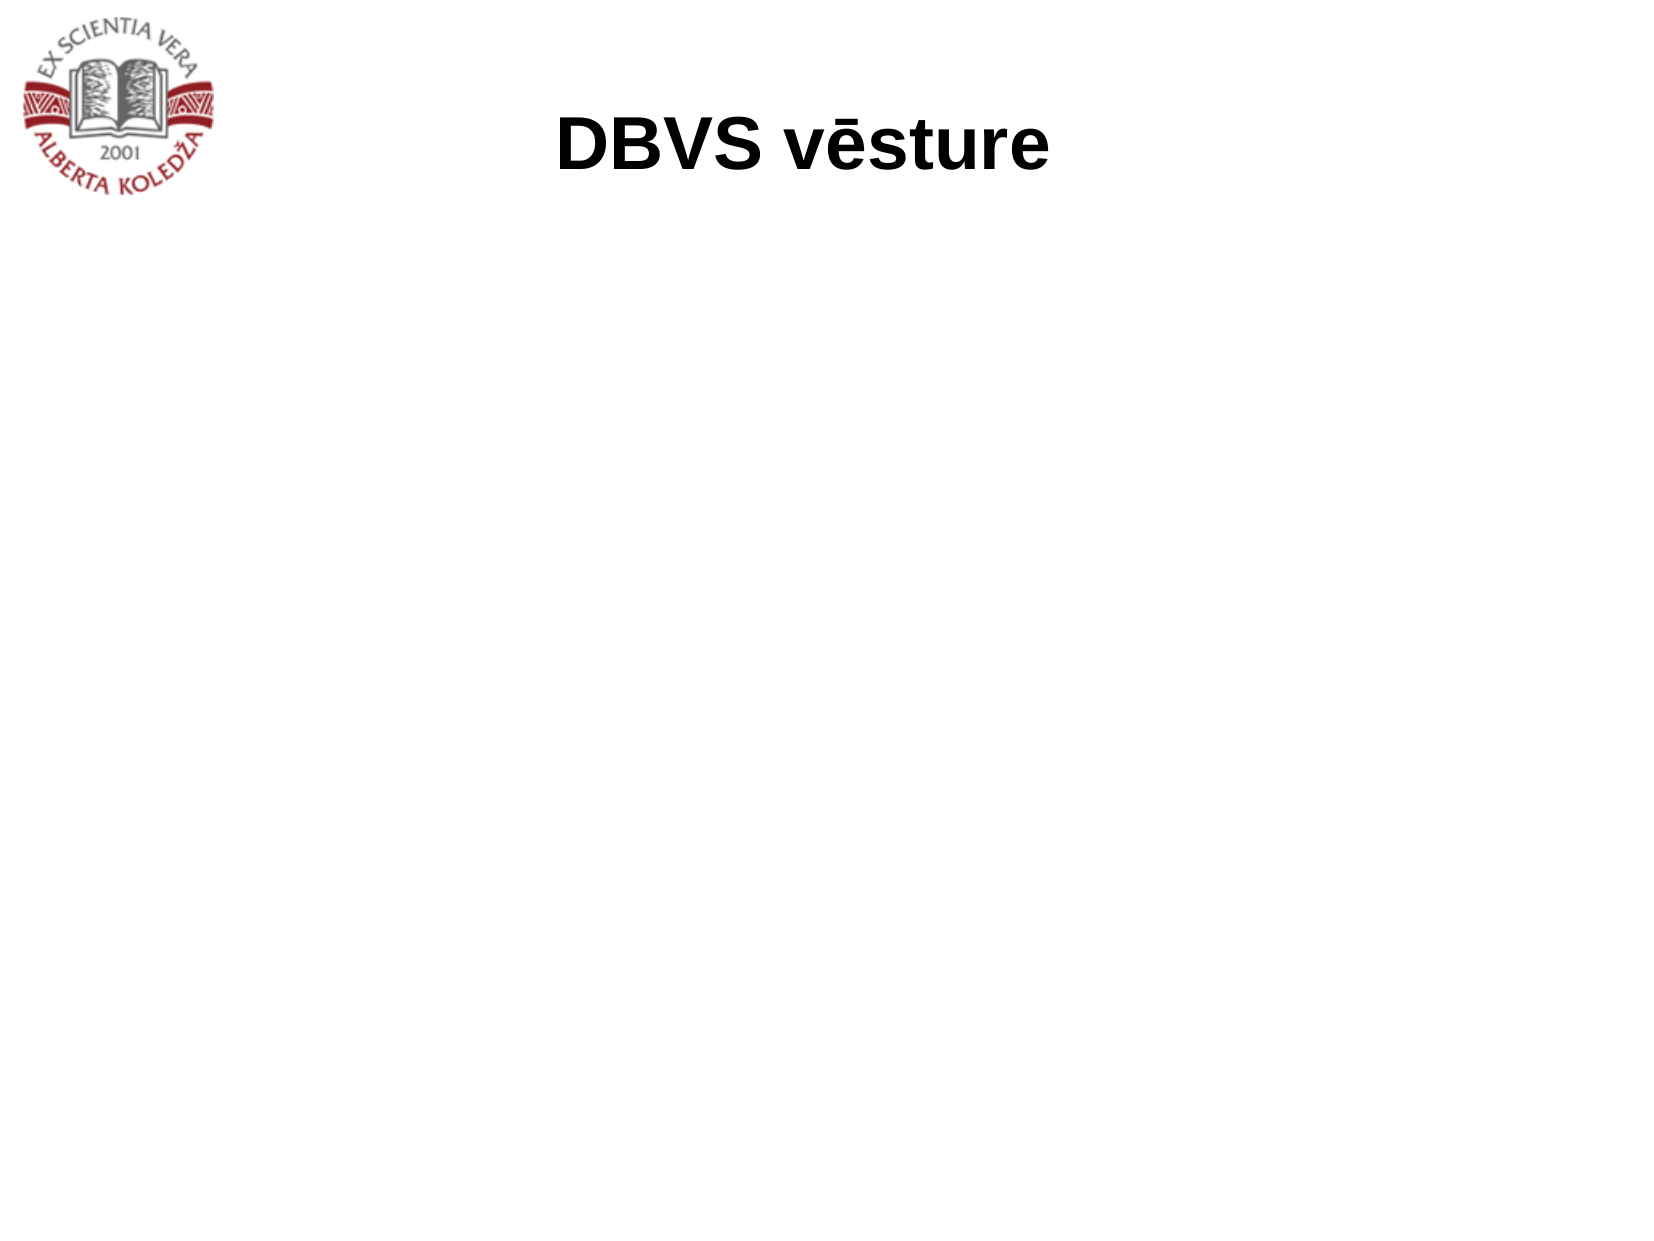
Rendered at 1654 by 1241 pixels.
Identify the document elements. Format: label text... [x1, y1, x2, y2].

picture [23, 17, 214, 195]
title DBVS vēsture [94, 103, 1512, 188]
